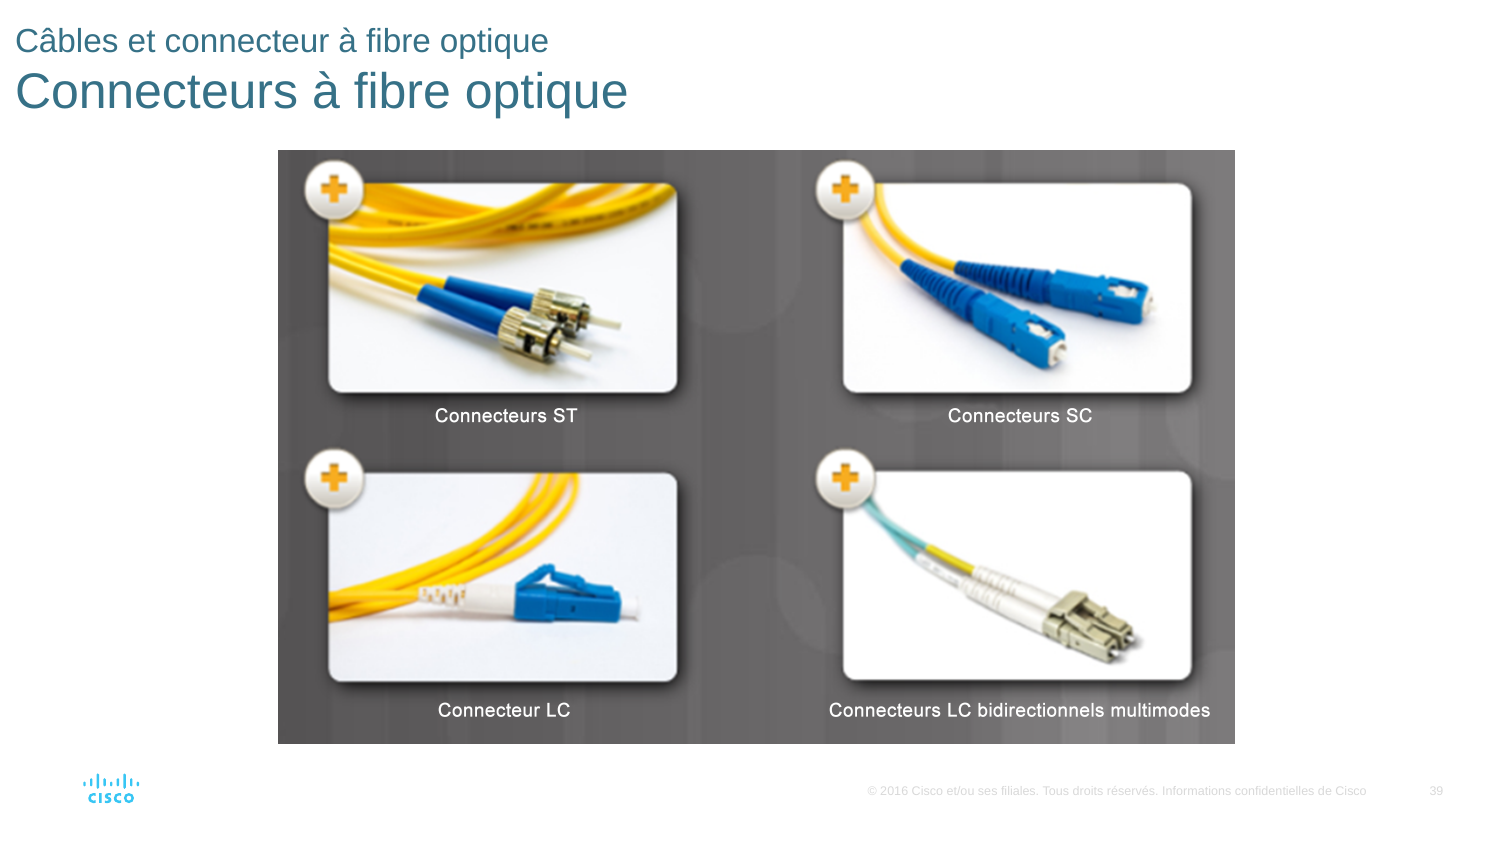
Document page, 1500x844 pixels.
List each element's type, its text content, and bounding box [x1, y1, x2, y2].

title Câbles et connecteur à fibre optique Connecteurs à fibre optique [0, 6, 1500, 131]
picture [278, 150, 1235, 744]
